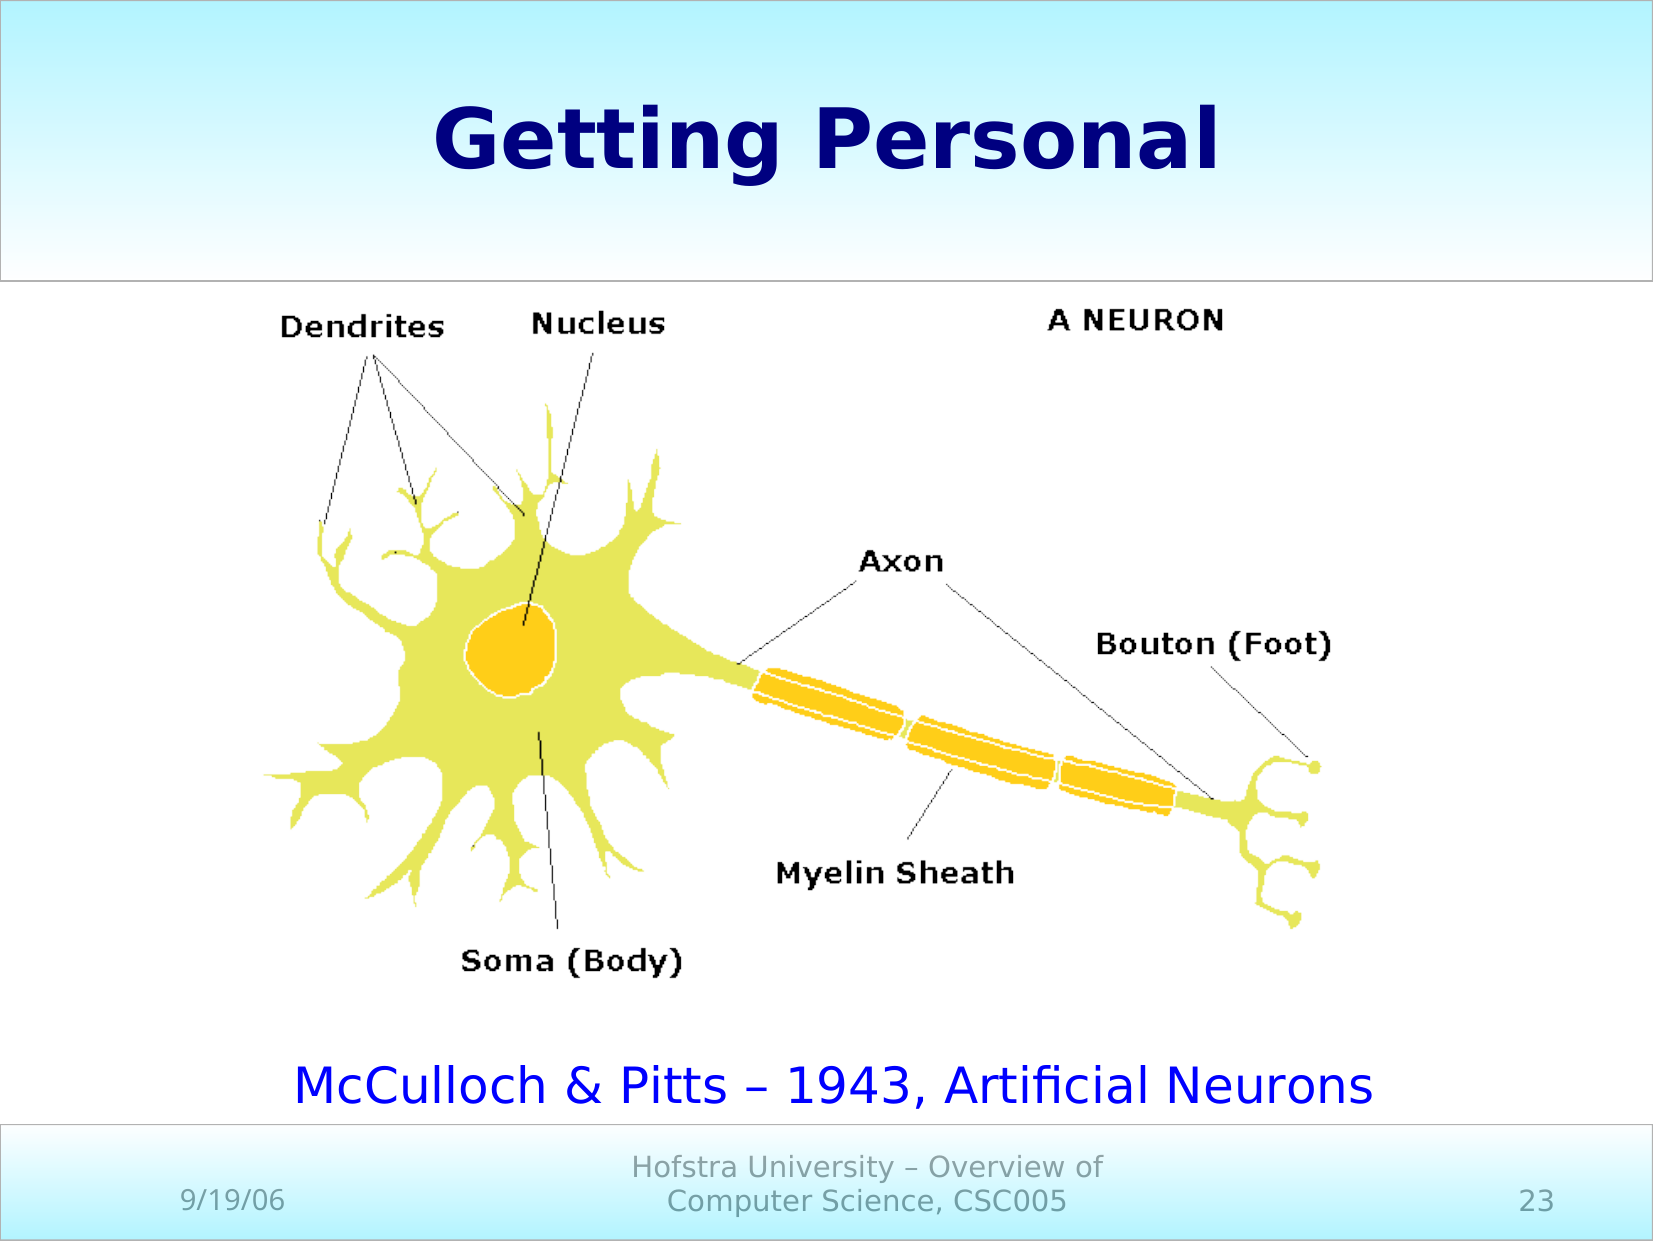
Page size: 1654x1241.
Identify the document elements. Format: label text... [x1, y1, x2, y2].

title Getting Personal [78, 77, 1576, 203]
text_box McCulloch & Pitts – 1943, Artificial Neurons [262, 1050, 1409, 1124]
picture [213, 240, 1393, 1083]
